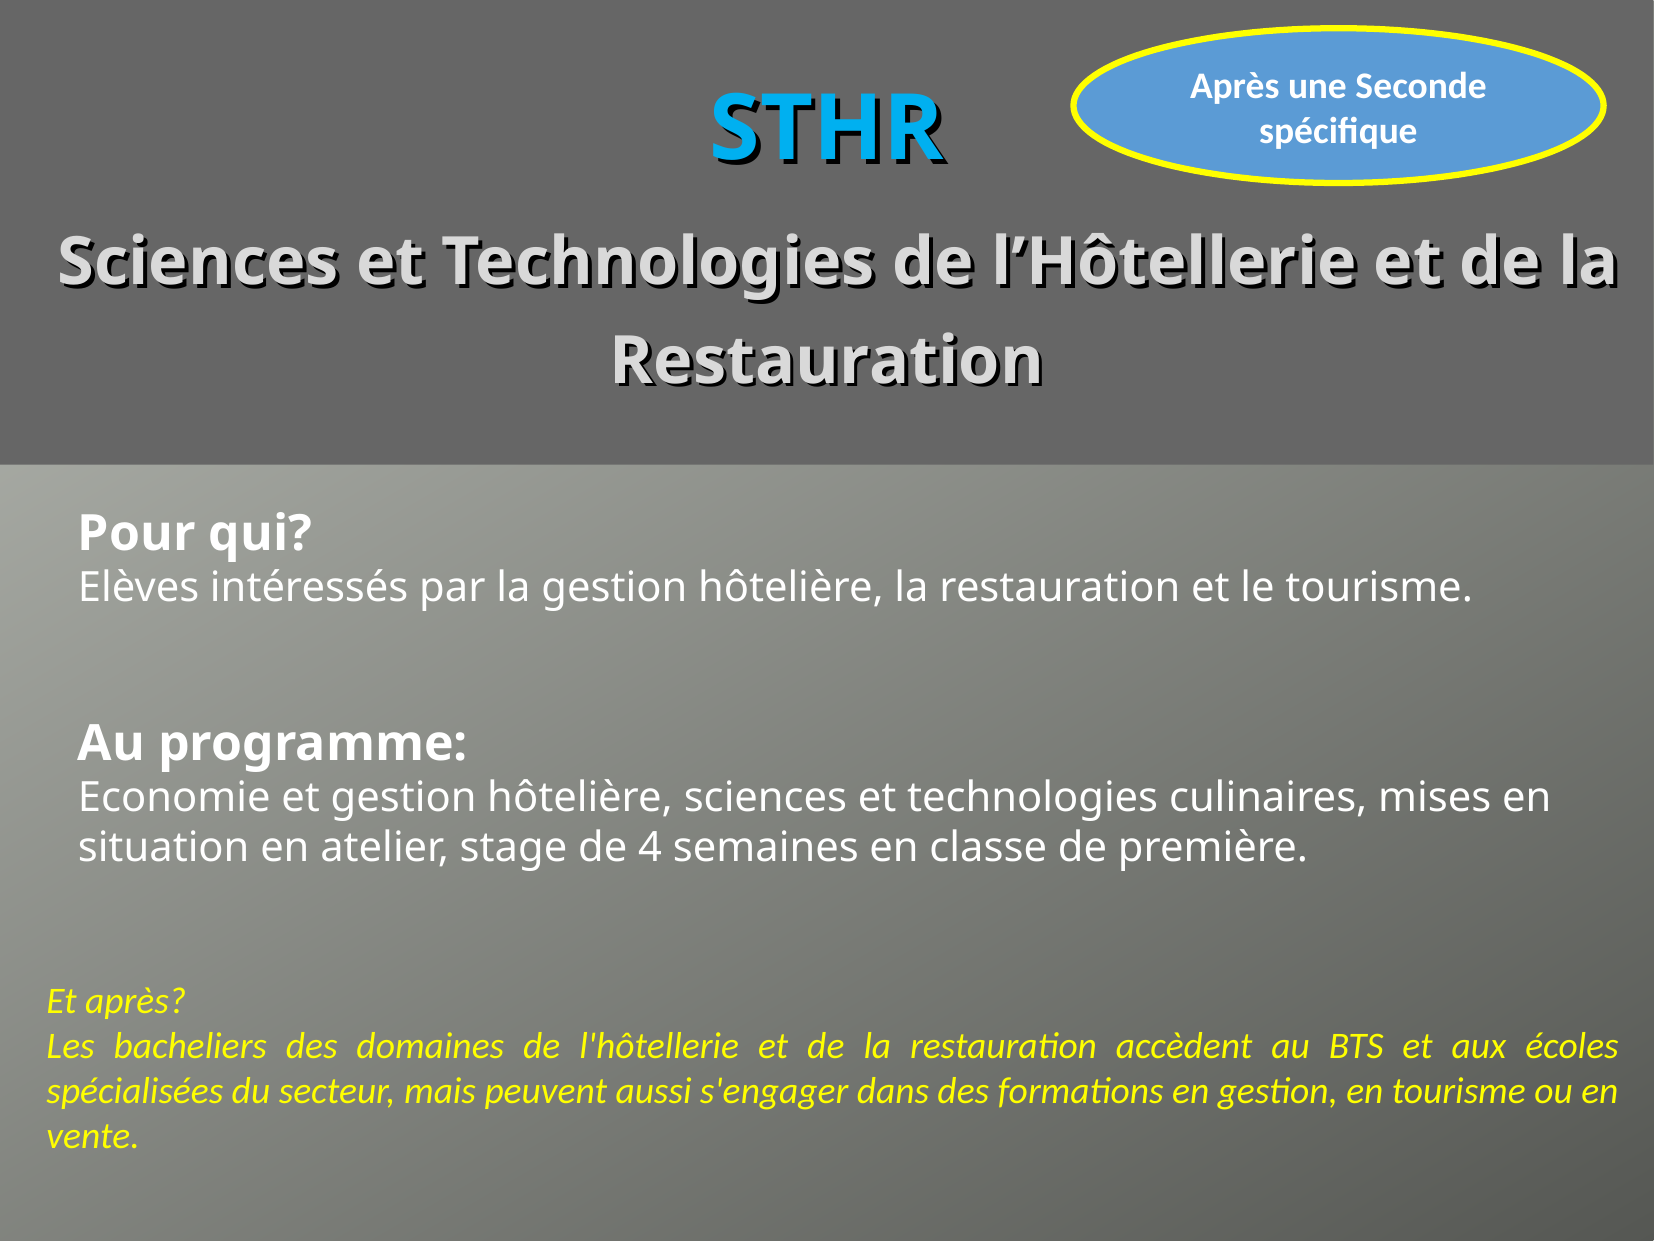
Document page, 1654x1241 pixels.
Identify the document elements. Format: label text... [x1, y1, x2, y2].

text_box STHR Sciences et Technologies de l’Hôtellerie et de la Restauration [0, 0, 1654, 465]
text_box Après une Seconde spécifique [1073, 28, 1604, 184]
text_box Et après? Les bacheliers des domaines de l'hôtellerie et de la restauration accèdent au BTS et aux écoles spécialisées du secteur, mais peuvent aussi s'engager dans des formations en gestion, en tourisme ou en vente. [31, 968, 1636, 1186]
text_box Pour qui? Elèves intéressés par la gestion hôtelière, la restauration et le tourisme. Au programme: Economie et gestion hôtelière, sciences et technologies culinaires, mises en situation en atelier, stage de 4 semaines en classe de première. [63, 492, 1604, 922]
